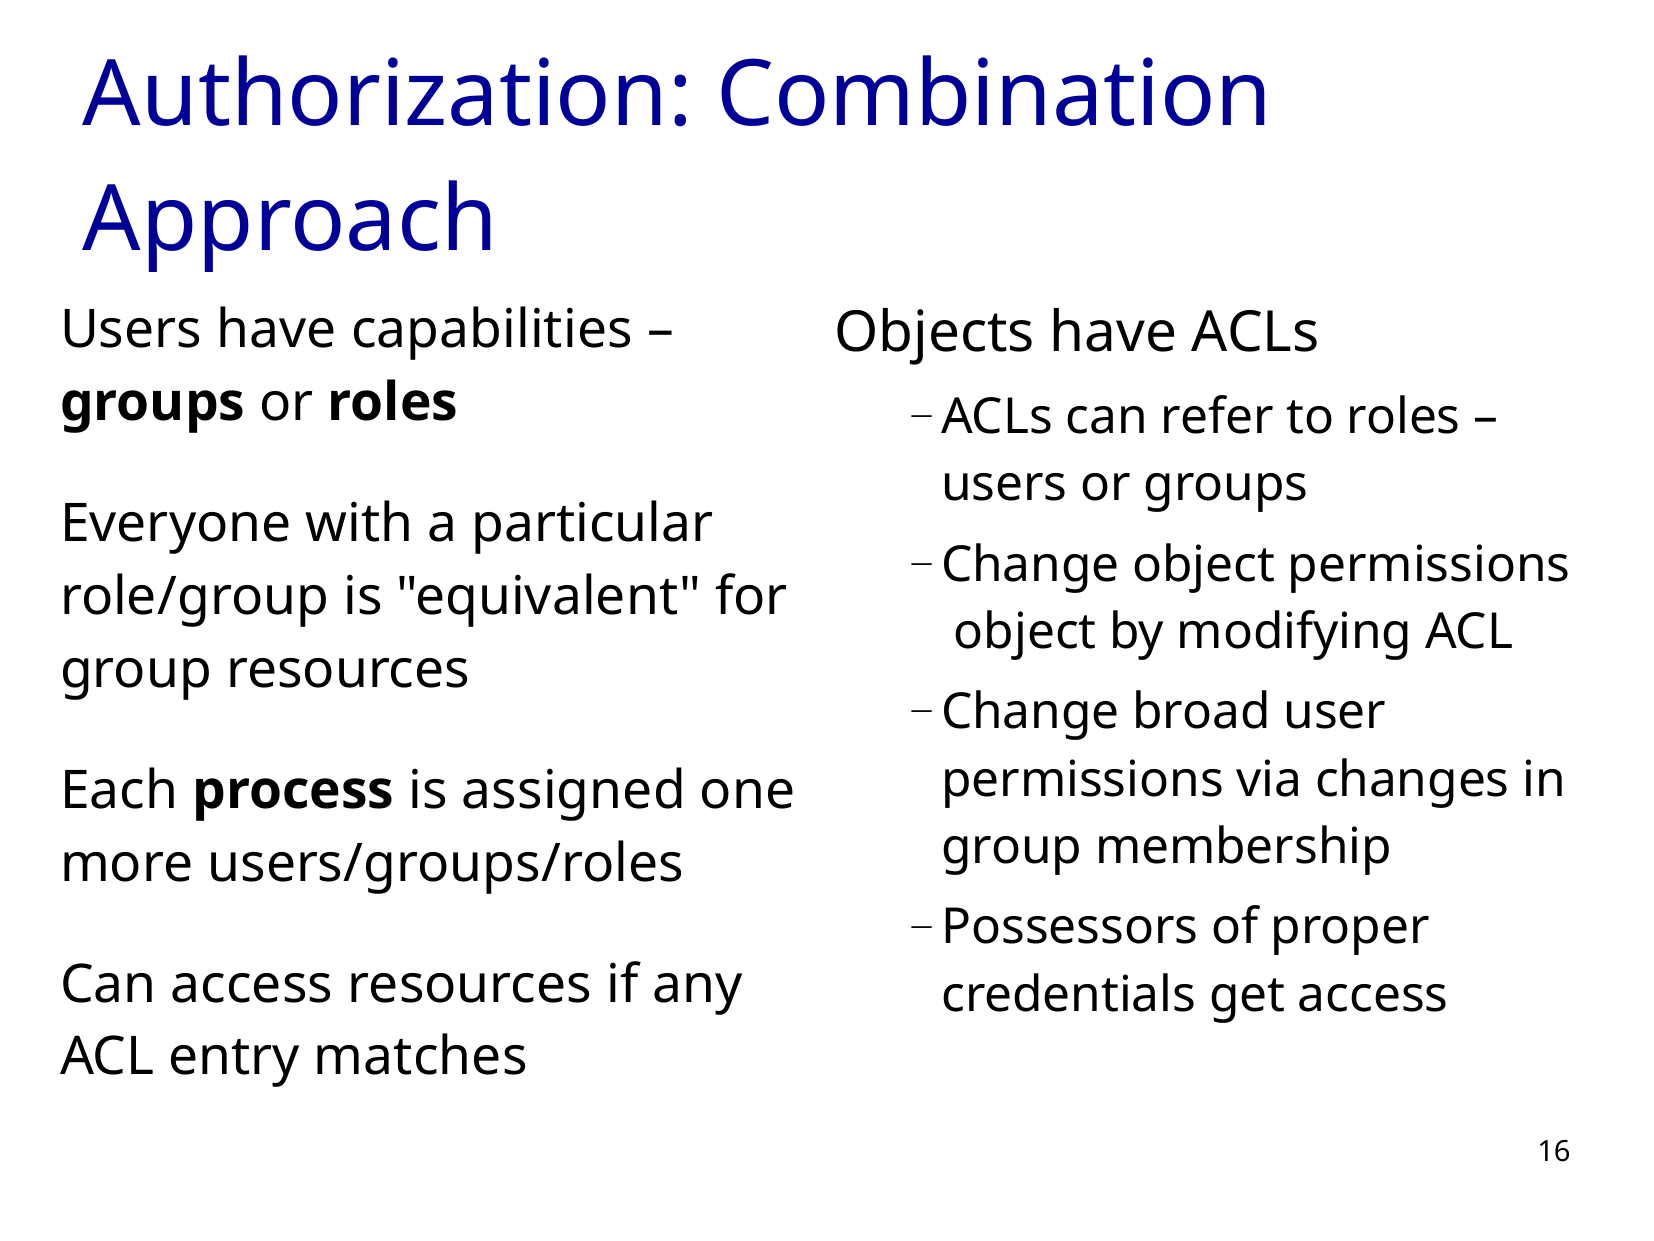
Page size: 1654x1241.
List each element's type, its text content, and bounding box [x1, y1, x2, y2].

list Users have capabilities – groups or roles Everyone with a particular role/group is "equivalent" for group resources Each process is assigned one more users/groups/roles Can access resources if any ACL entry matches [60, 290, 834, 1096]
list Objects have ACLs ACLs can refer to roles – users or groups Change object permissions object by modifying ACL Change broad user permissions via changes in group membership Possessors of proper credentials get access [834, 290, 1572, 1096]
title Authorization: Combination Approach [82, 49, 1571, 257]
